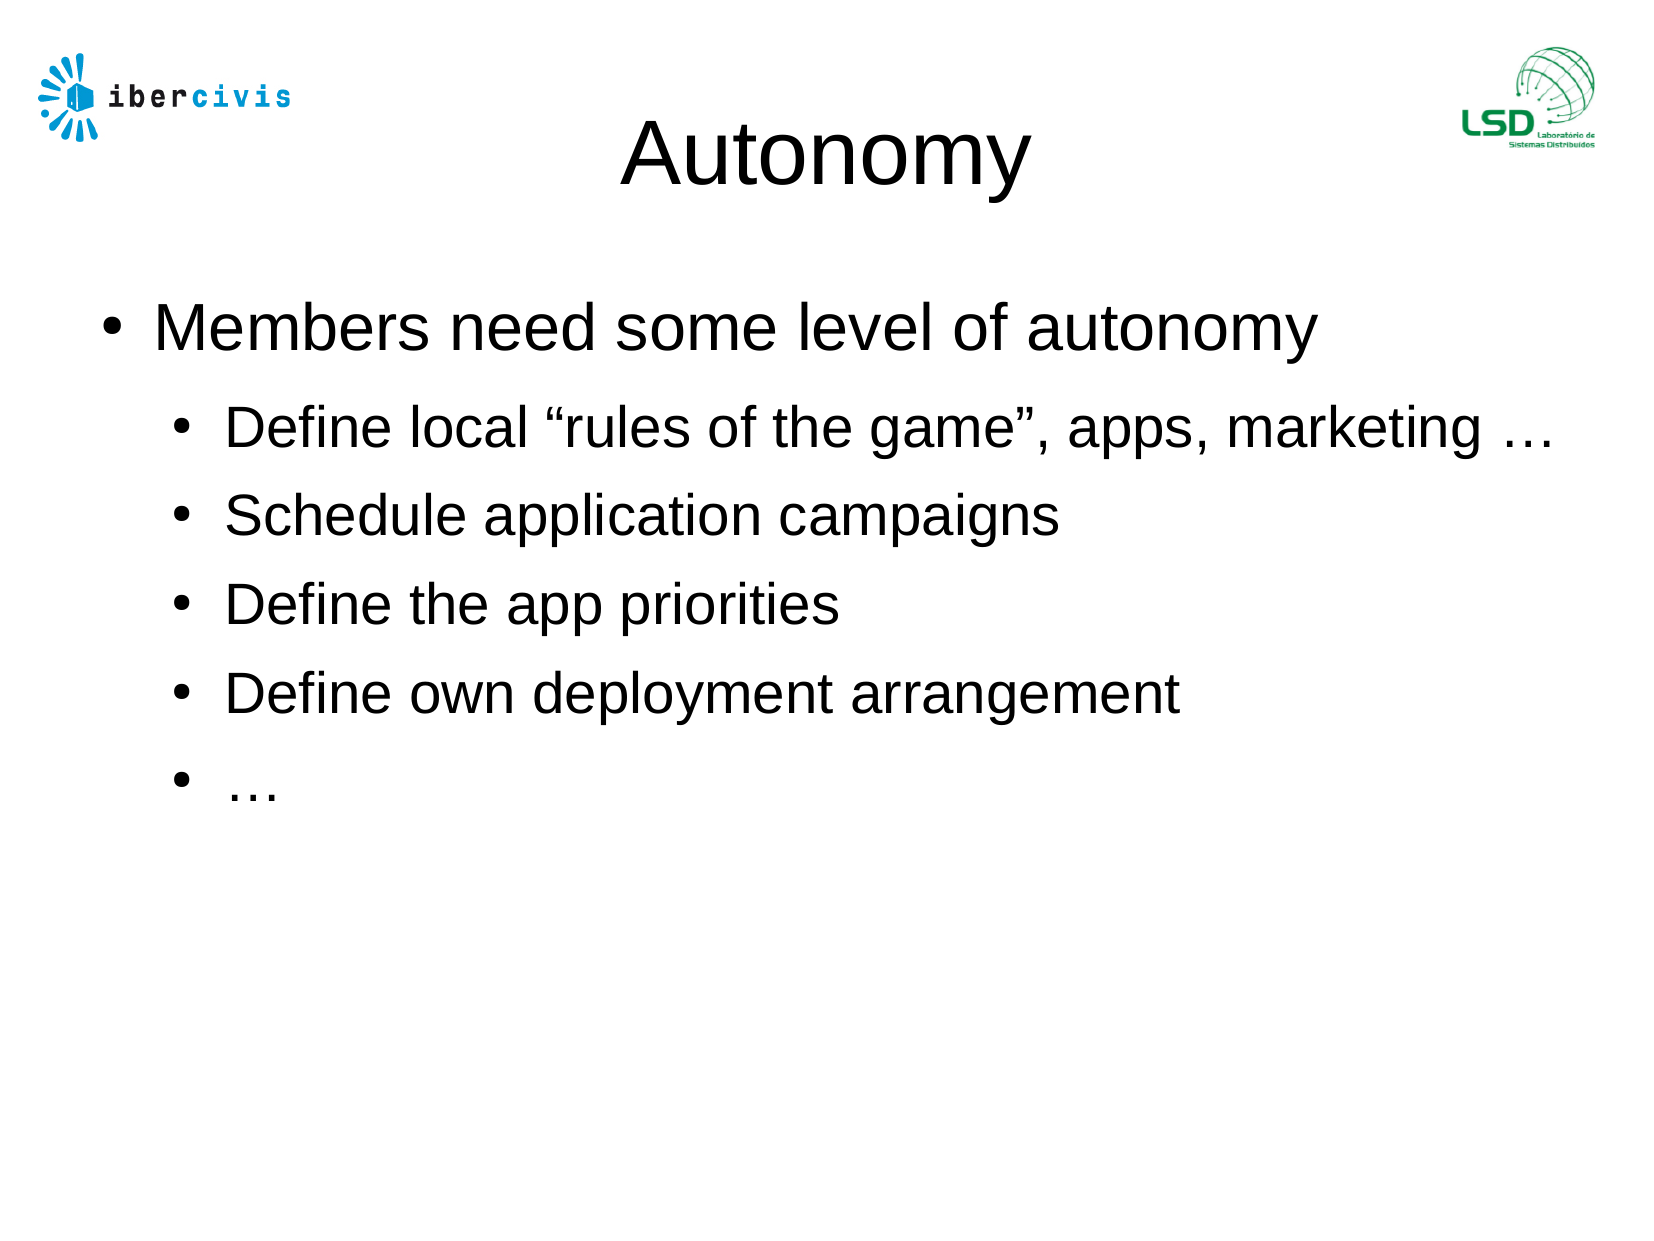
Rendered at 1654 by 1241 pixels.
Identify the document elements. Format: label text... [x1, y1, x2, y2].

picture [1461, 45, 1595, 148]
title Autonomy [82, 49, 1571, 257]
picture [38, 53, 290, 142]
list Members need some level of autonomy Define local “rules of the game”, apps, marketing … Schedule application campaigns Define the app priorities Define own deployment arrangement … [82, 290, 1571, 1109]
